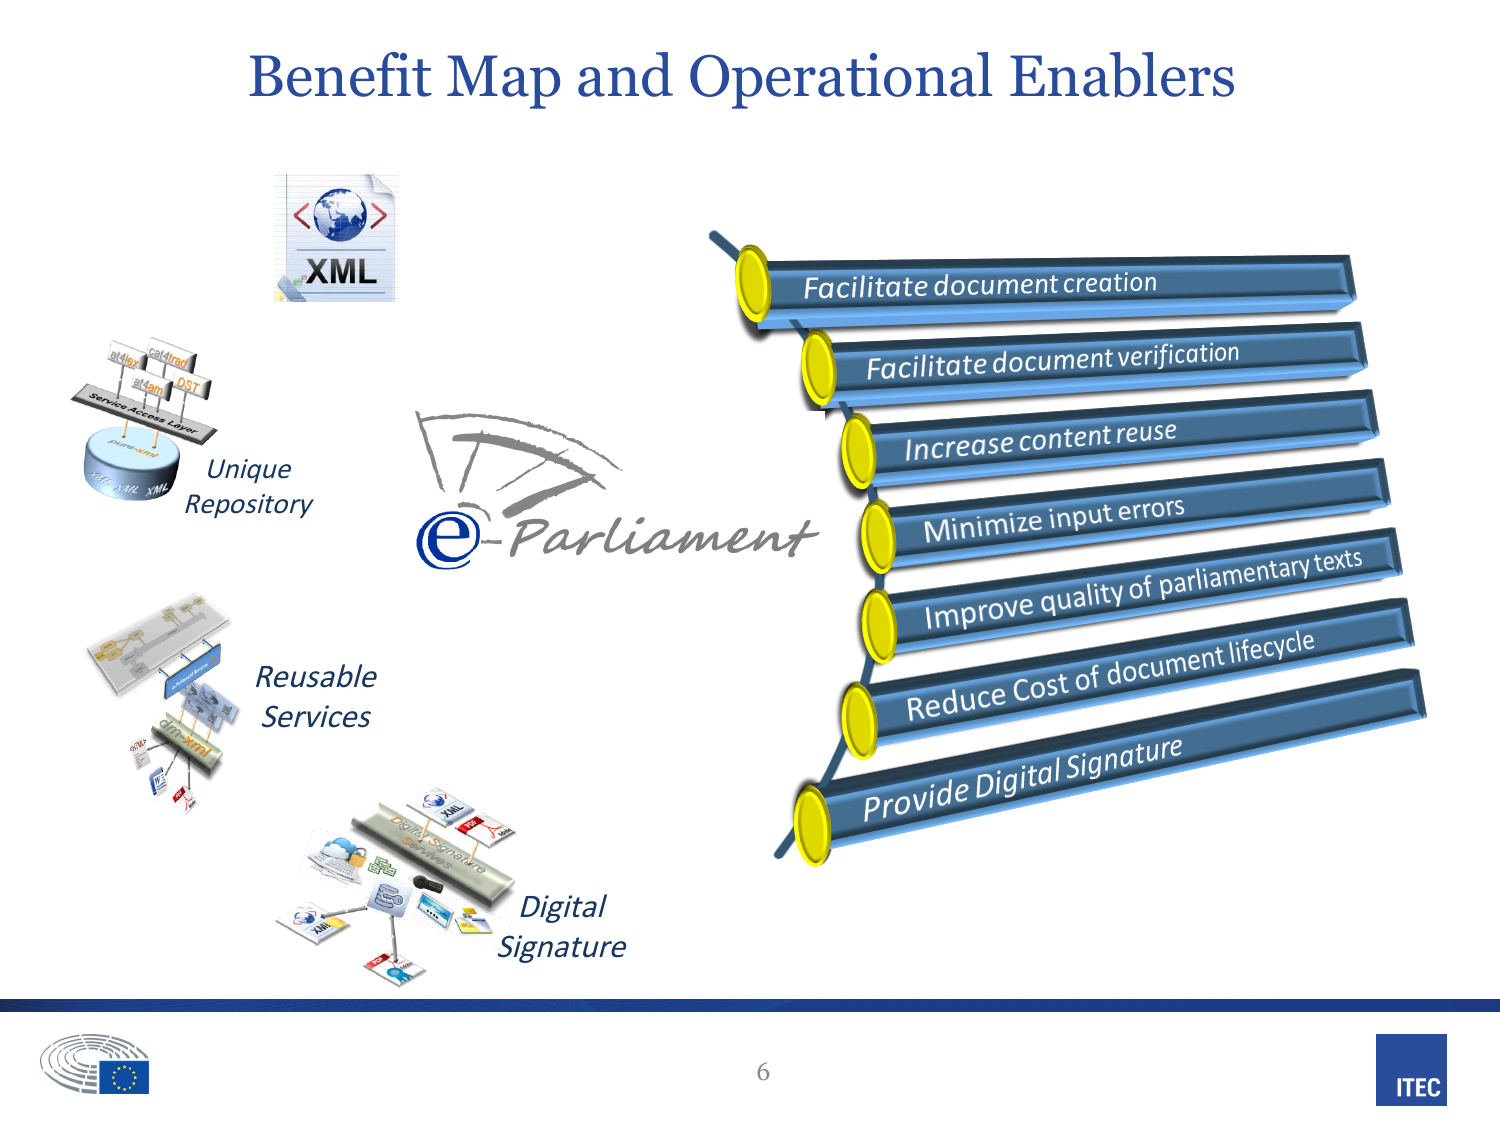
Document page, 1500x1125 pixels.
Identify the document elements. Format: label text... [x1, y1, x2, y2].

picture [274, 784, 529, 988]
picture [274, 174, 399, 302]
picture [1376, 1034, 1447, 1106]
title Benefit Map and Operational Enablers [26, 66, 1459, 149]
picture [64, 334, 218, 516]
picture [77, 589, 248, 818]
text_box Reusable Services [238, 646, 391, 742]
text_box Unique Repository [168, 442, 327, 528]
picture [415, 160, 1500, 873]
picture [40, 1034, 149, 1094]
text_box Digital Signature [481, 877, 641, 973]
picture [0, 999, 1500, 1012]
